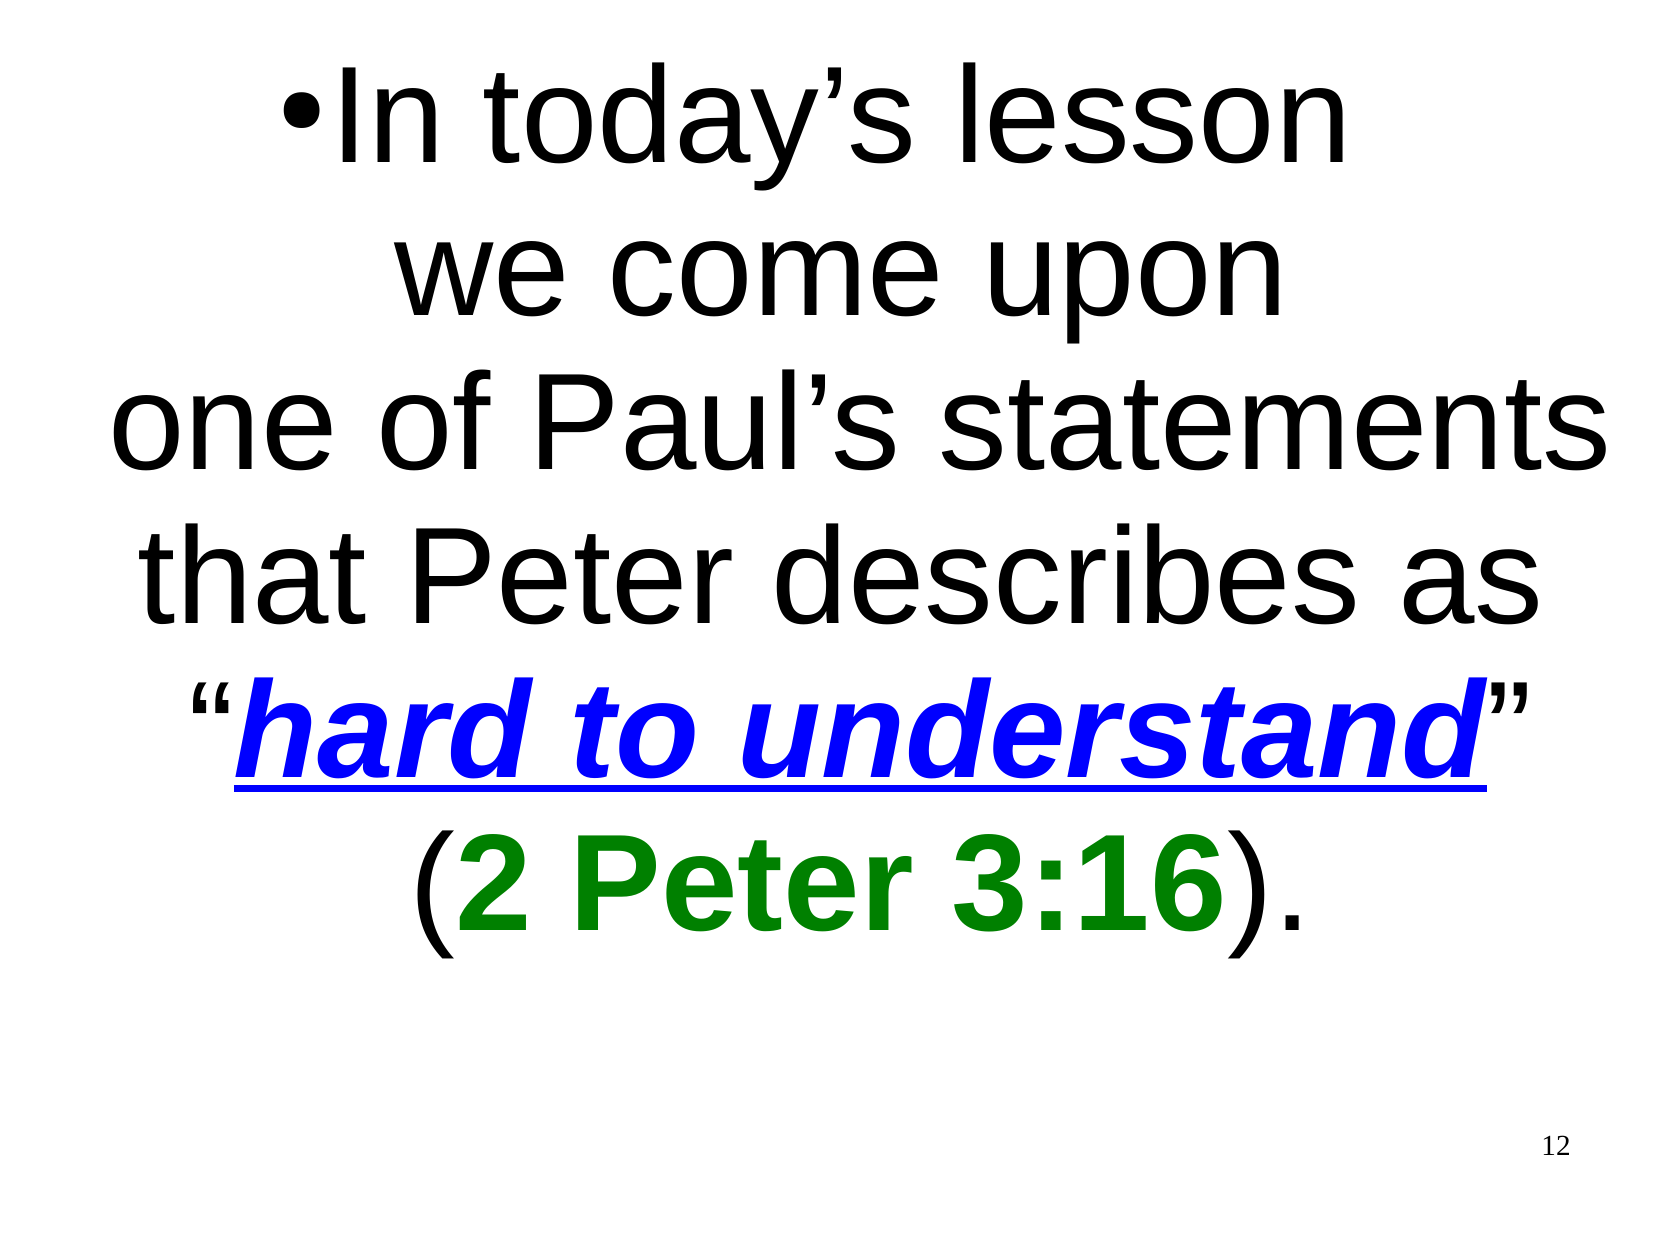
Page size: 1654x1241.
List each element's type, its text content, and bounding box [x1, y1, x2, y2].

list In today’s lesson we come upon one of Paul’s statements that Peter describes as “hard to understand” (2 Peter 3:16). [37, 37, 1613, 1238]
